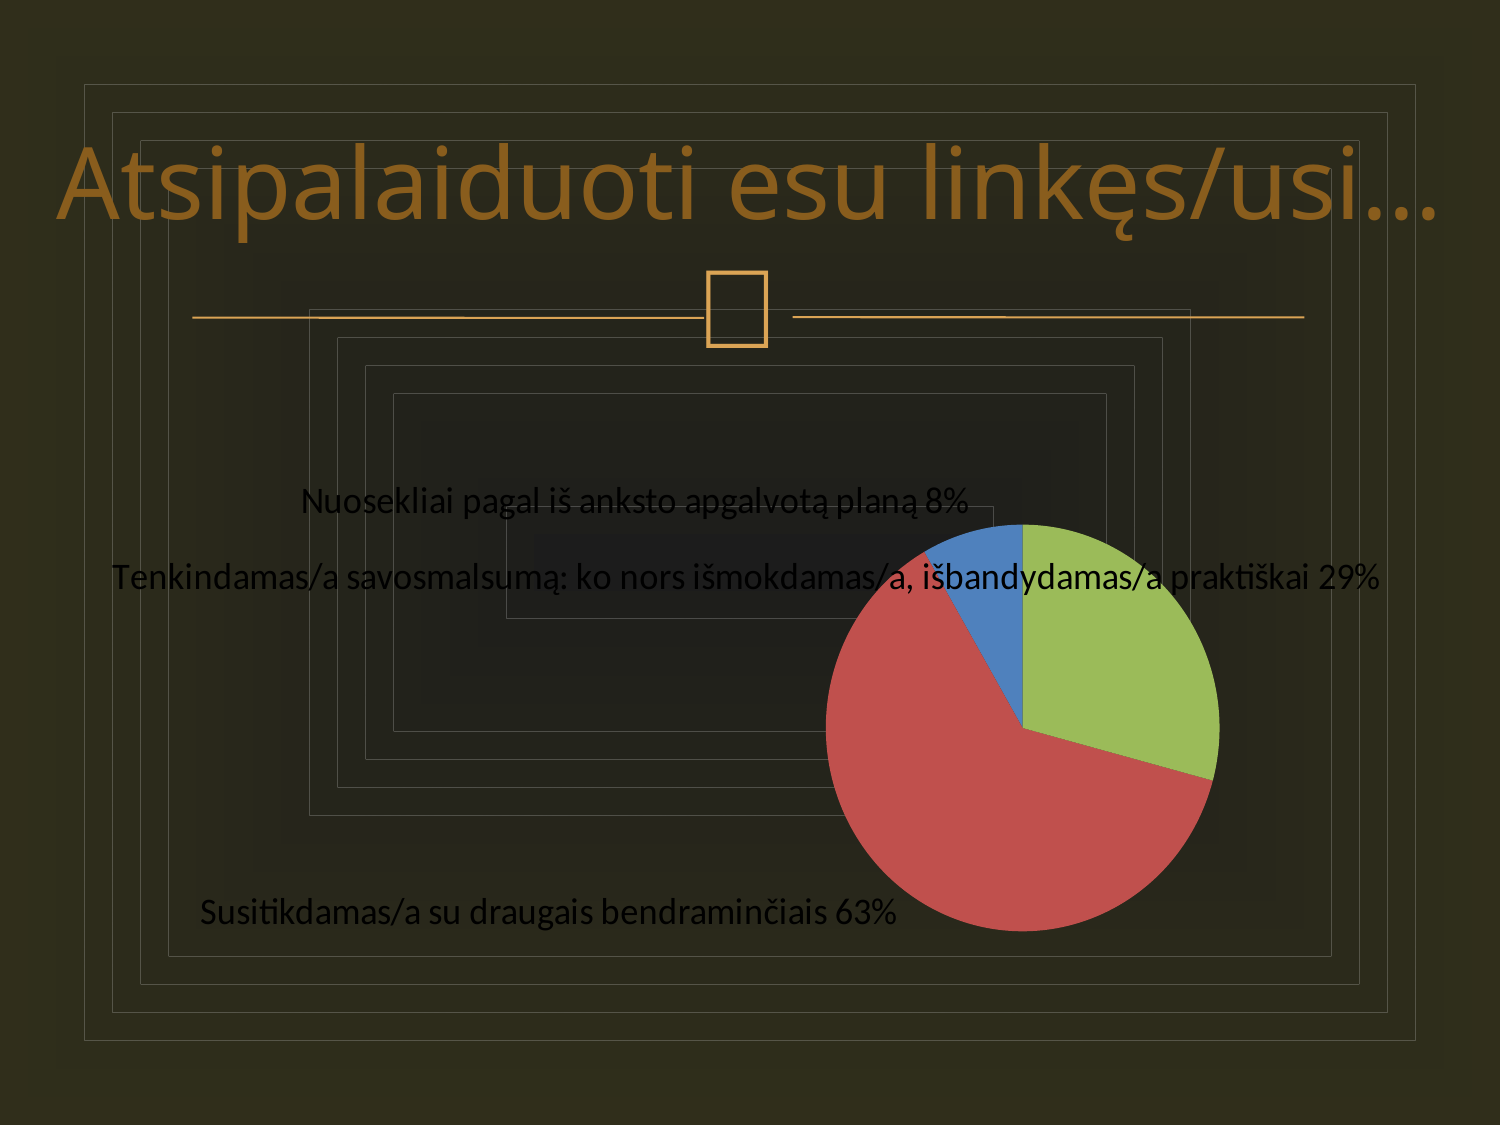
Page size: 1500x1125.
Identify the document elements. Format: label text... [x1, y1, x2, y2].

chart [112, 397, 1383, 1034]
title Atsipalaiduoti esu linkęs/usi... [29, 93, 1471, 267]
